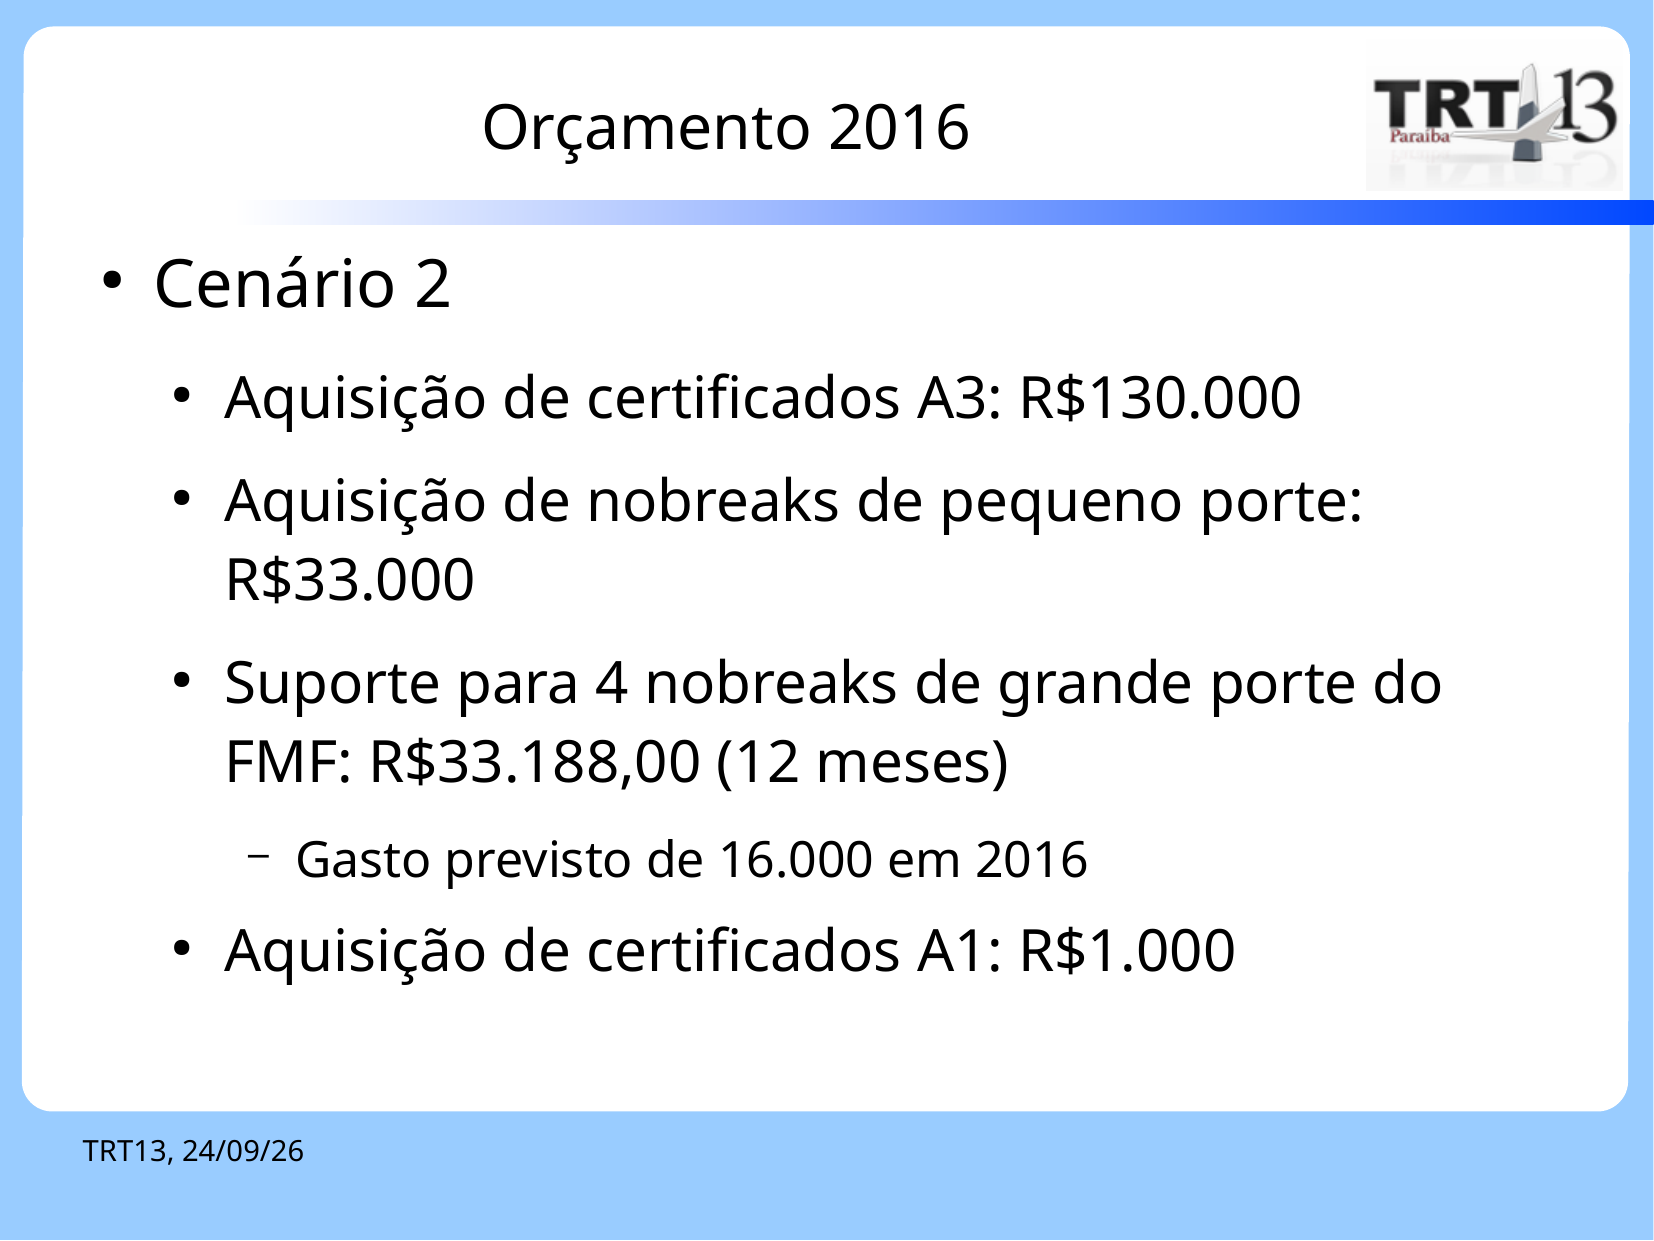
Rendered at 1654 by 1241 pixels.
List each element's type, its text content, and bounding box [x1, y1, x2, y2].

list Cenário 2 Aquisição de certificados A3: R$130.000 Aquisição de nobreaks de pequeno porte: R$33.000 Suporte para 4 nobreaks de grande porte do FMF: R$33.188,00 (12 meses) Gasto previsto de 16.000 em 2016 Aquisição de certificados A1: R$1.000 [82, 236, 1571, 1055]
picture [1366, 39, 1623, 191]
title Orçamento 2016 [82, 49, 1371, 201]
